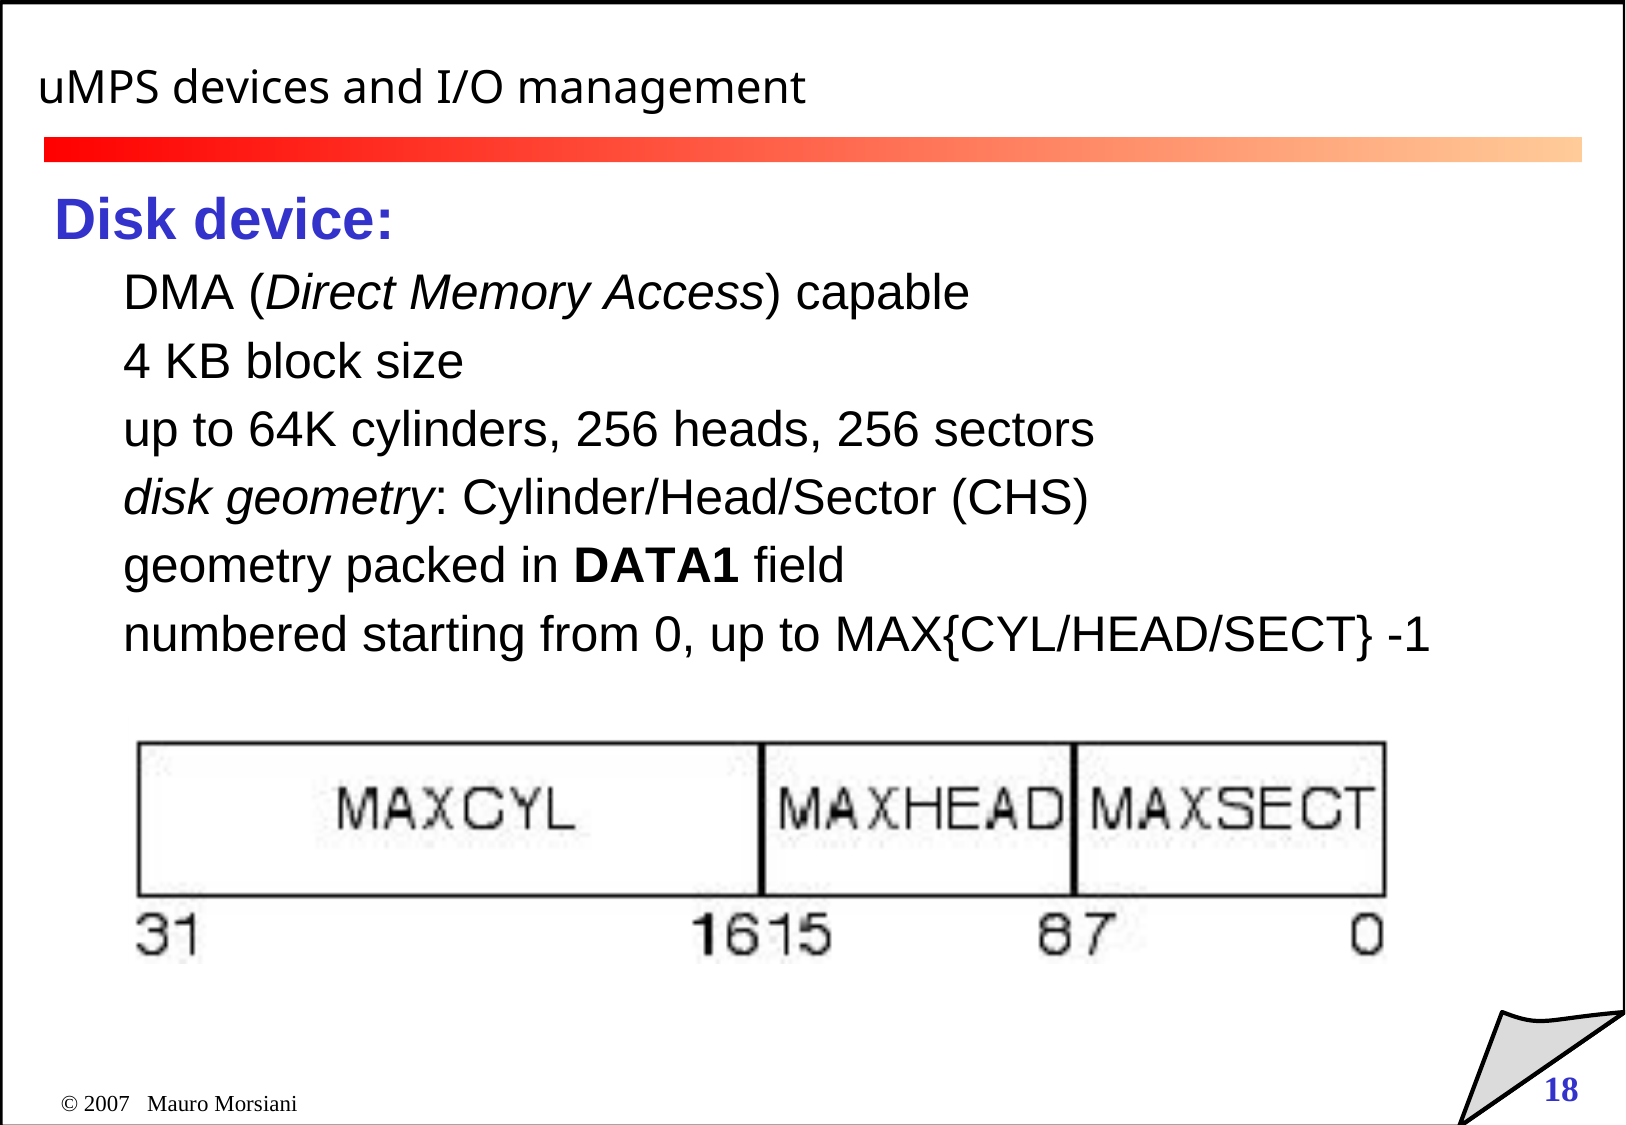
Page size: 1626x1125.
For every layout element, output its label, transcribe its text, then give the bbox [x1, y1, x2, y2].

list Disk device: DMA (Direct Memory Access) capable 4 KB block size up to 64K cylinders, 256 heads, 256 sectors disk geometry: Cylinder/Head/Sector (CHS) geometry packed in DATA1 field numbered starting from 0, up to MAX{CYL/HEAD/SECT} -1 [54, 187, 1569, 837]
title uMPS devices and I/O management [37, 44, 1587, 130]
picture [127, 716, 1403, 964]
